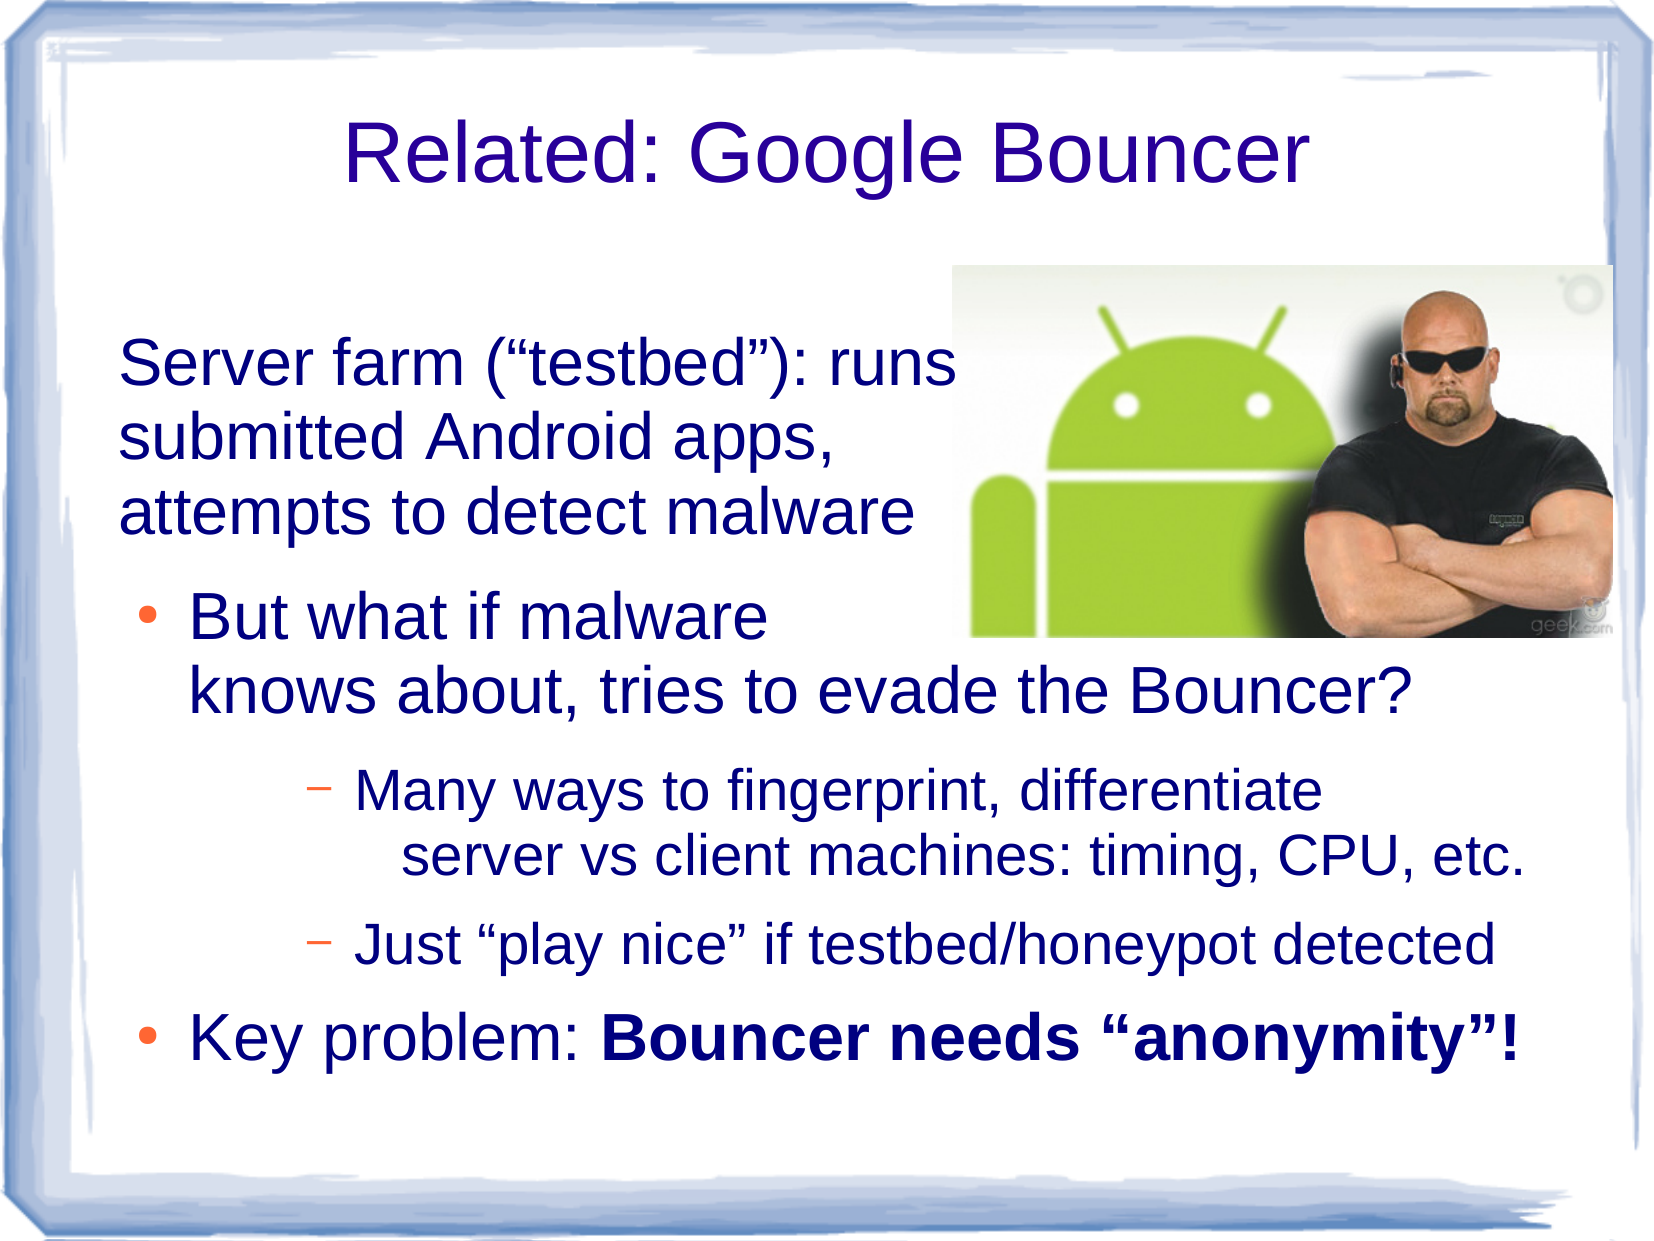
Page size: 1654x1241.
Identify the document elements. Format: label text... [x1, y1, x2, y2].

list Server farm (“testbed”): runs submitted Android apps, attempts to detect malware But what if malware knows about, tries to evade the Bouncer? Many ways to fingerprint, differentiate server vs client machines: timing, CPU, etc. Just “play nice” if testbed/honeypot detected Key problem: Bouncer needs “anonymity”! [118, 324, 1576, 1126]
picture [0, 0, 1654, 1241]
title Related: Google Bouncer [82, 49, 1571, 257]
